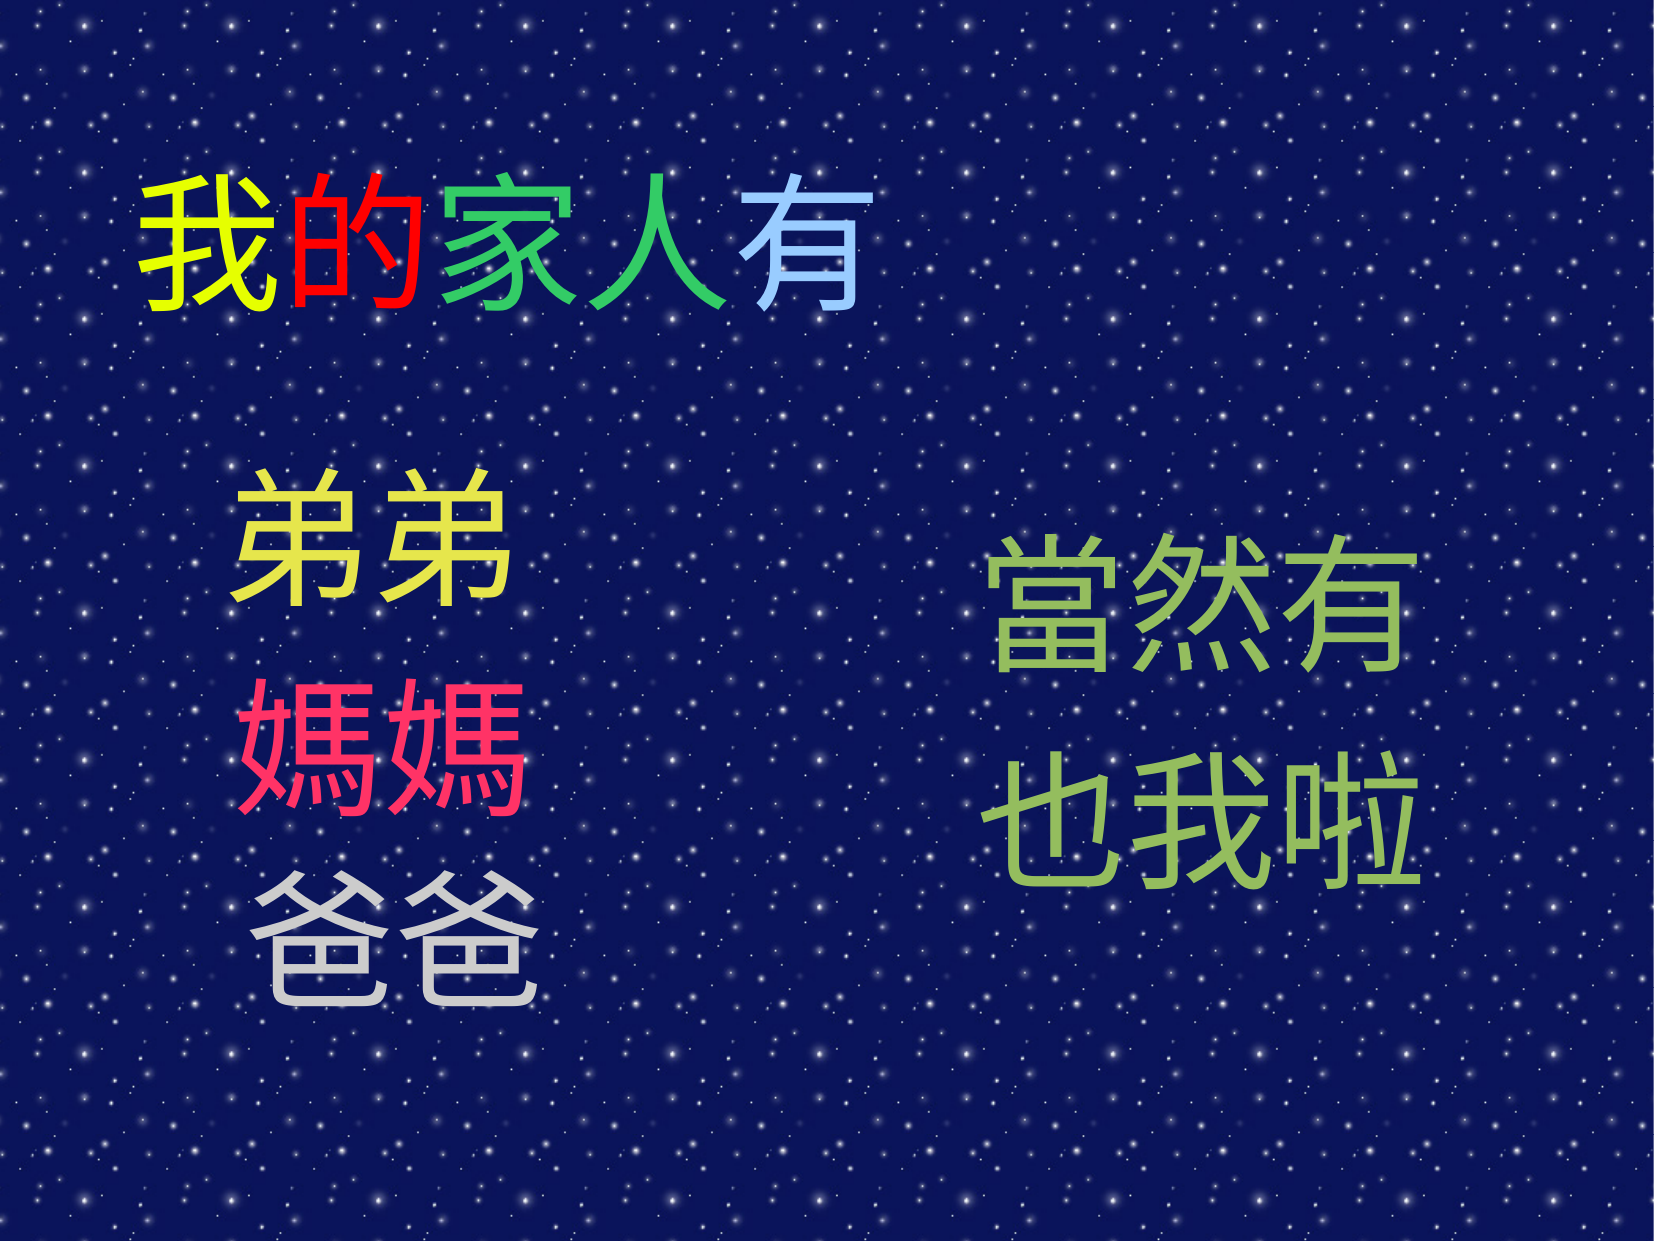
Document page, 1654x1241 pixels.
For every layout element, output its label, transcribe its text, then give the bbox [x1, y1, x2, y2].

text_box 當然有也我啦 [961, 479, 1494, 855]
text_box 媽媽 [218, 622, 603, 818]
picture [0, 0, 1654, 1241]
text_box 弟弟 [206, 413, 680, 609]
text_box 我的家人有 [118, 118, 1418, 313]
text_box 爸爸 [231, 815, 615, 1011]
